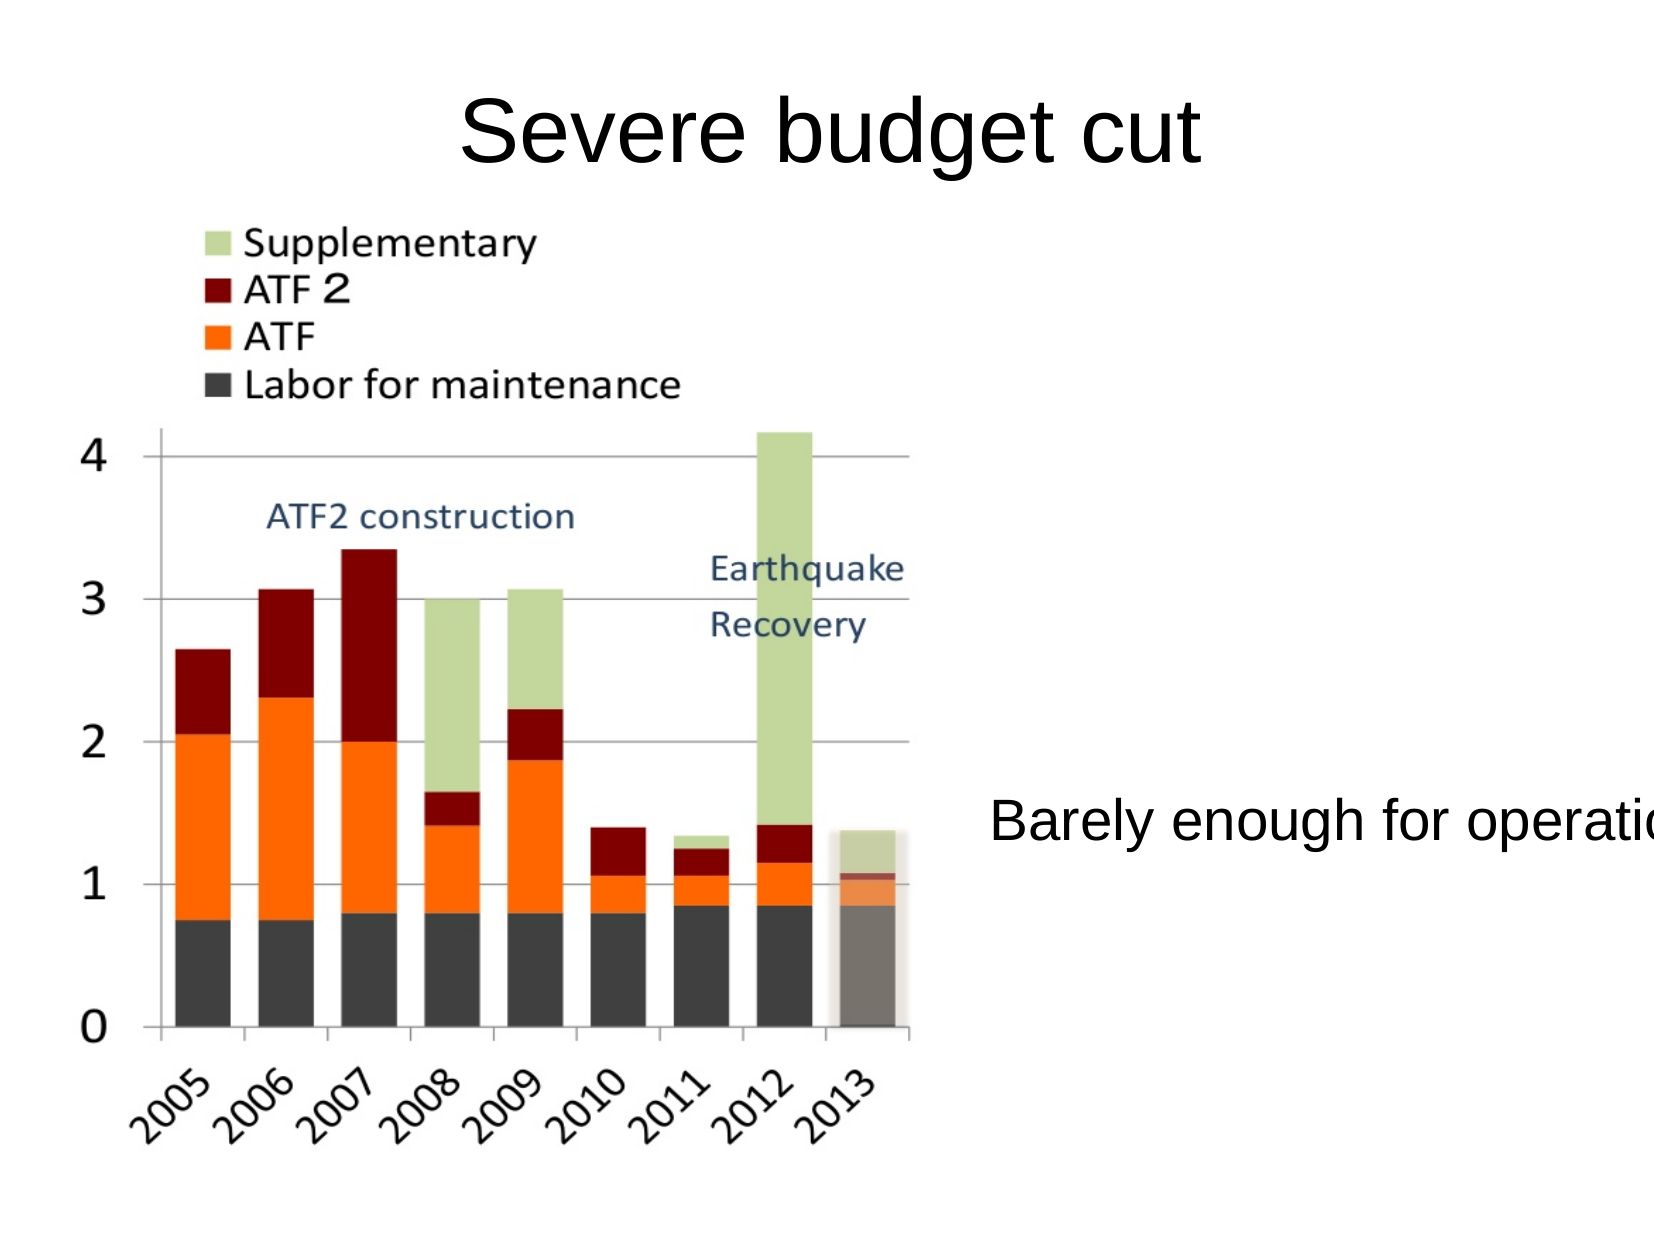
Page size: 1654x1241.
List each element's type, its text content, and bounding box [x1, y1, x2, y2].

picture [60, 225, 931, 1171]
title Severe budget cut [86, 30, 1576, 223]
text_box Barely enough for operation and the replacement of the IP chamber in summer. [975, 780, 1618, 1201]
